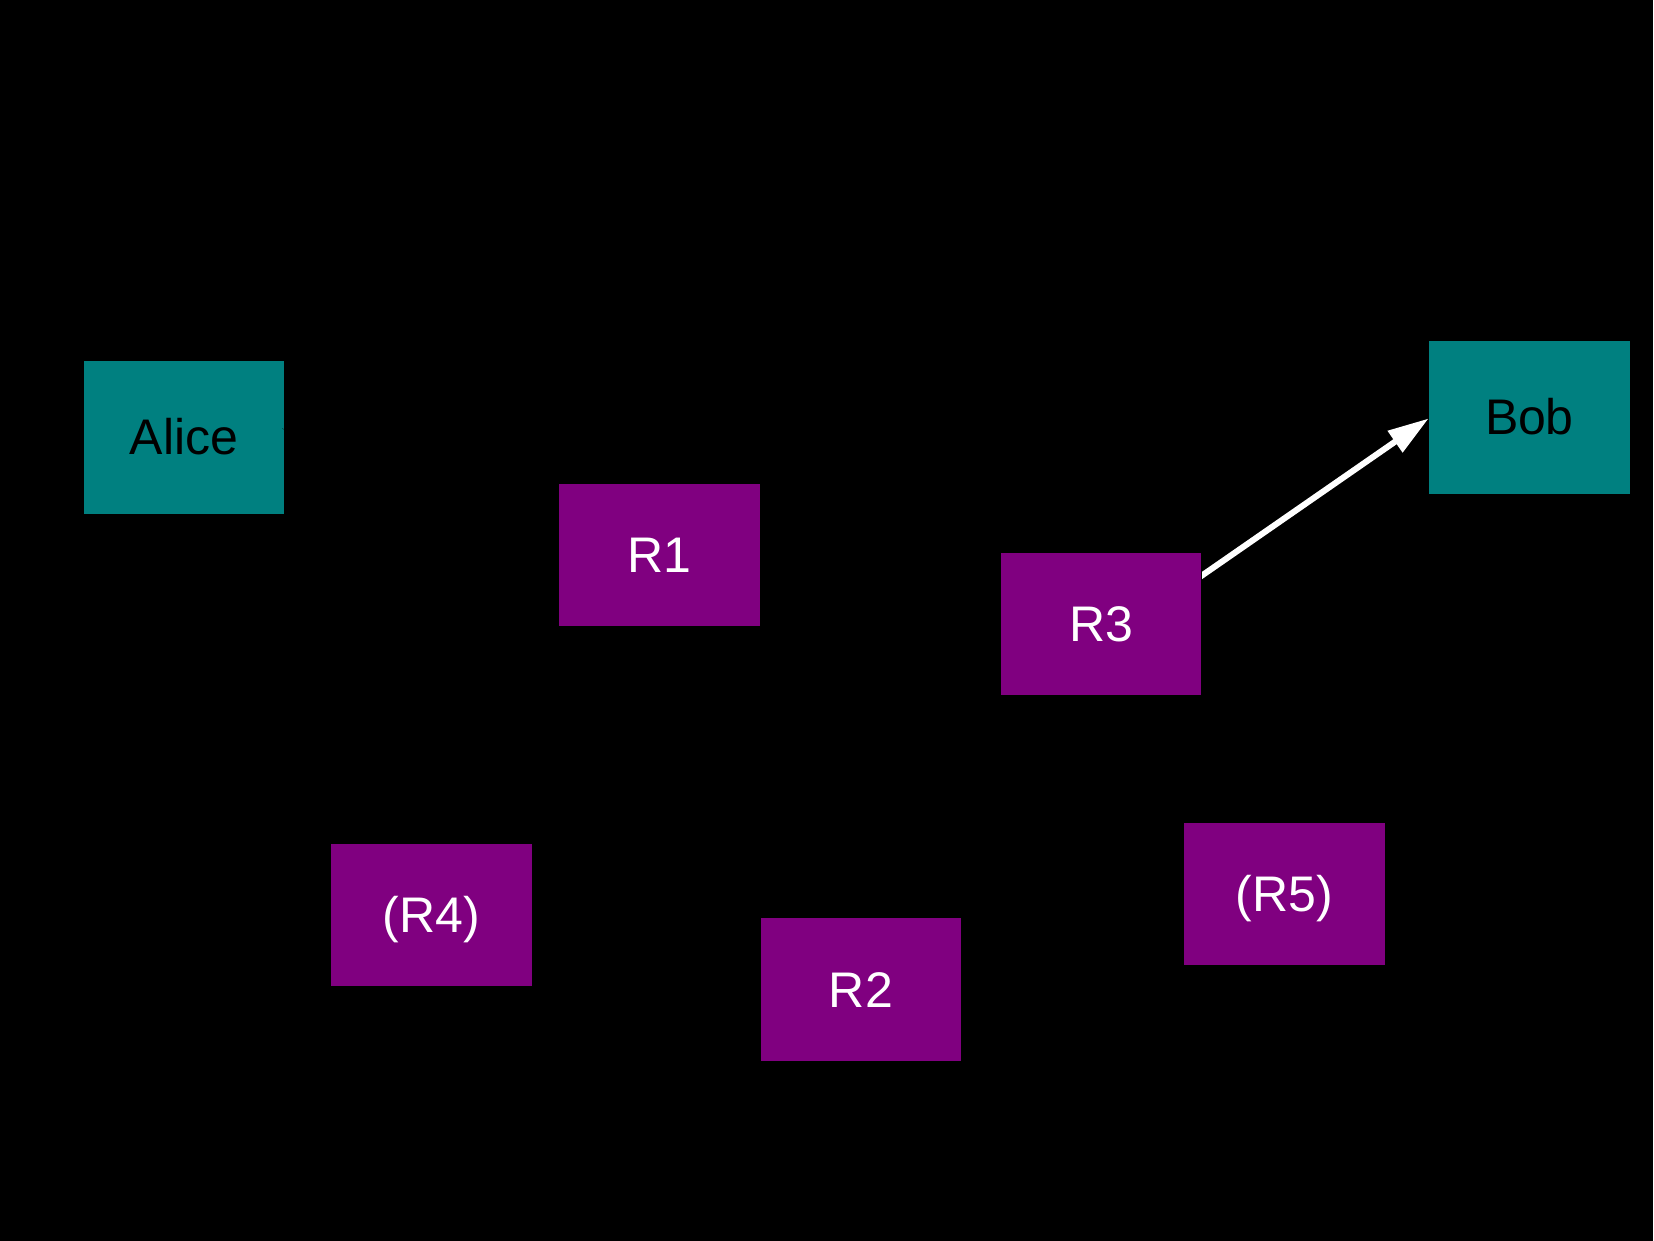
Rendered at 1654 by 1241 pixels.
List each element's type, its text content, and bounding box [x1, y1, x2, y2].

text_box R3 [1000, 552, 1202, 696]
text_box (R4) [330, 843, 533, 987]
text_box (R5) [1183, 822, 1386, 966]
text_box Alice [83, 360, 285, 515]
text_box R2 [760, 917, 962, 1062]
text_box R1 [558, 483, 761, 627]
text_box Bob [1428, 340, 1631, 495]
